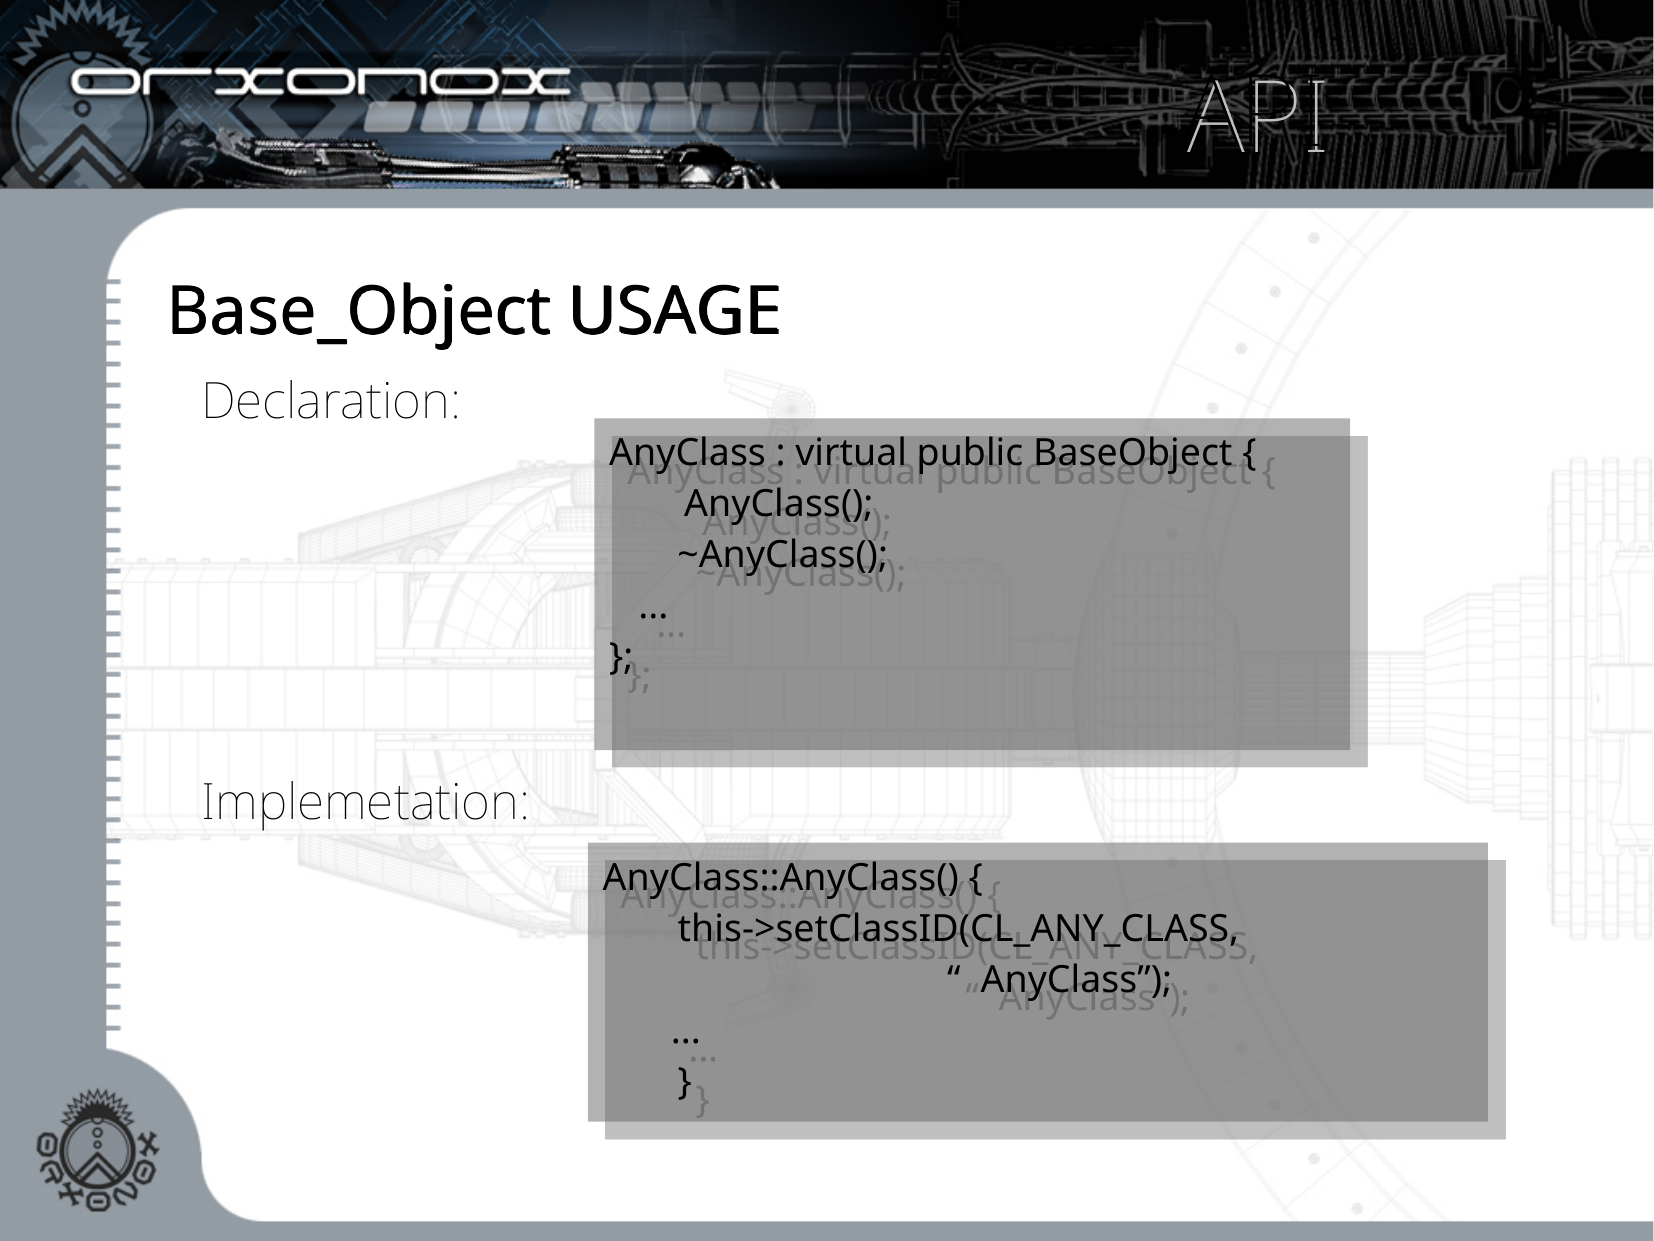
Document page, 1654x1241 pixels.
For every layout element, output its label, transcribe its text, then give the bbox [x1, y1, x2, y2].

text_box Implemetation: [151, 759, 662, 828]
text_box Declaration: [151, 357, 582, 427]
picture [0, 0, 1654, 1241]
text_box AnyClass::AnyClass() { this->setClassID(CL_ANY_CLASS, “ AnyClass”); ... } [587, 842, 1488, 1122]
text_box API [1131, 32, 1399, 156]
text_box AnyClass : virtual public BaseObject { AnyClass(); ~AnyClass(); ... }; [594, 418, 1351, 751]
text_box Base_Object USAGE [166, 262, 1225, 290]
